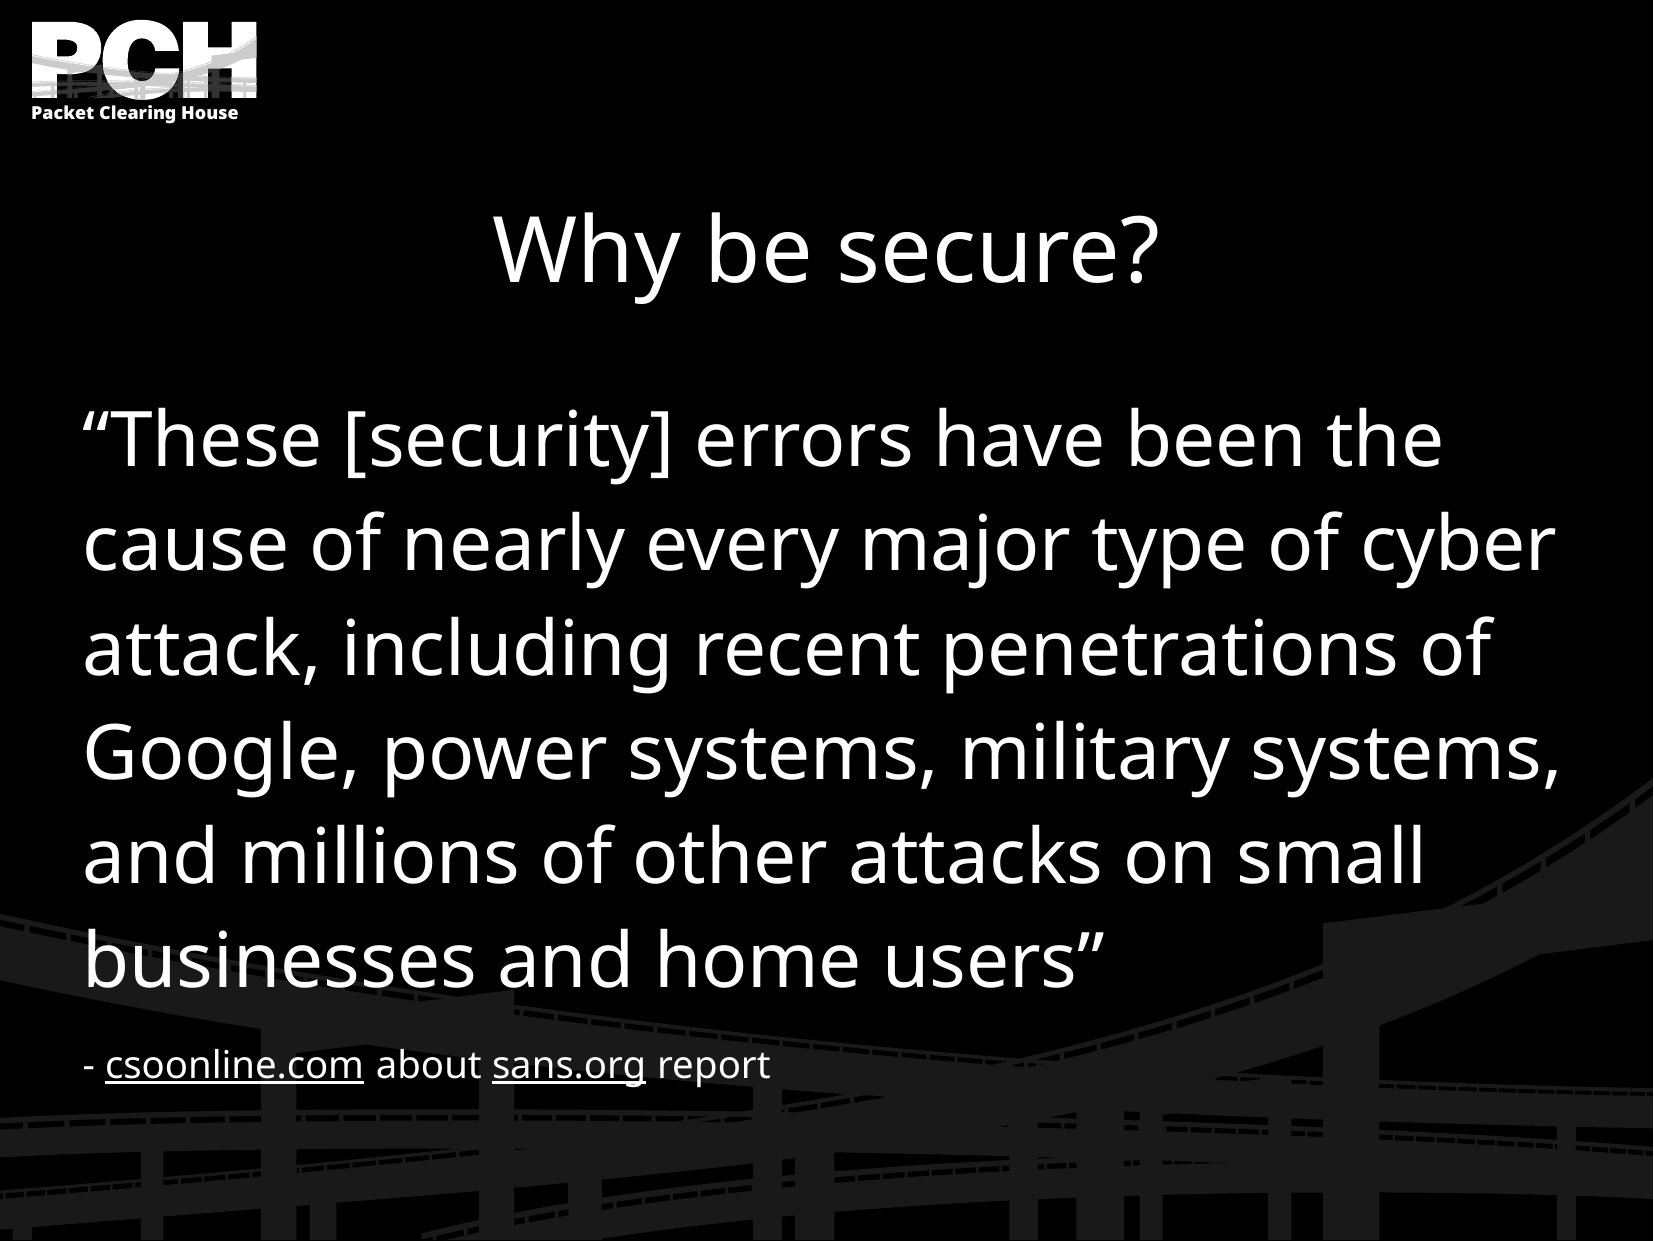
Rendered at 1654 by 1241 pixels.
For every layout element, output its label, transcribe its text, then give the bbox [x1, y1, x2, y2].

title Why be secure? [82, 143, 1571, 352]
list “These [security] errors have been the cause of nearly every major type of cyber attack, including recent penetrations of Google, power systems, military systems, and millions of other attacks on small businesses and home users” - csoonline.com about sans.org report [82, 384, 1571, 1105]
